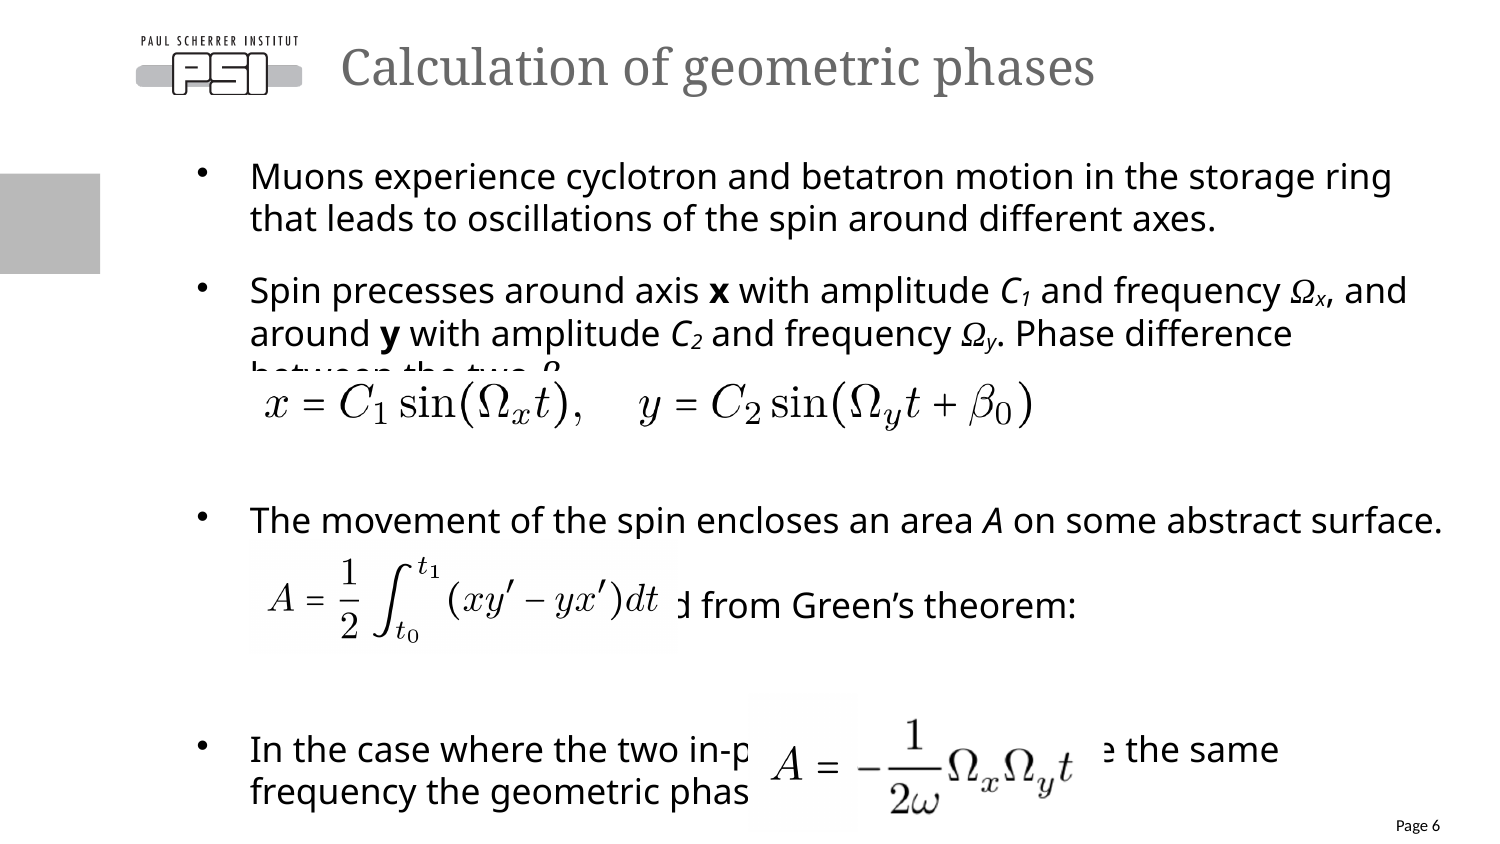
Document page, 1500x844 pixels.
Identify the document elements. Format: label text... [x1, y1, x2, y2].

title Calculation of geometric phases [340, 35, 1441, 98]
picture [748, 693, 1105, 832]
picture [235, 371, 1057, 441]
picture [249, 539, 678, 654]
slide_number Page <number> [1346, 814, 1441, 839]
list Muons experience cyclotron and betatron motion in the storage ring that leads to oscillations of the spin around different axes. Spin precesses around axis x with amplitude C1 and frequency Ωx, and around y with amplitude C2 and frequency Ωy. Phase difference between the two β0. The movement of the spin encloses an area A on some abstract surface. The area can be calculated from Green’s theorem: In the case where the two in-phase oscillations have the same frequency the geometric phase is: [178, 154, 1445, 762]
